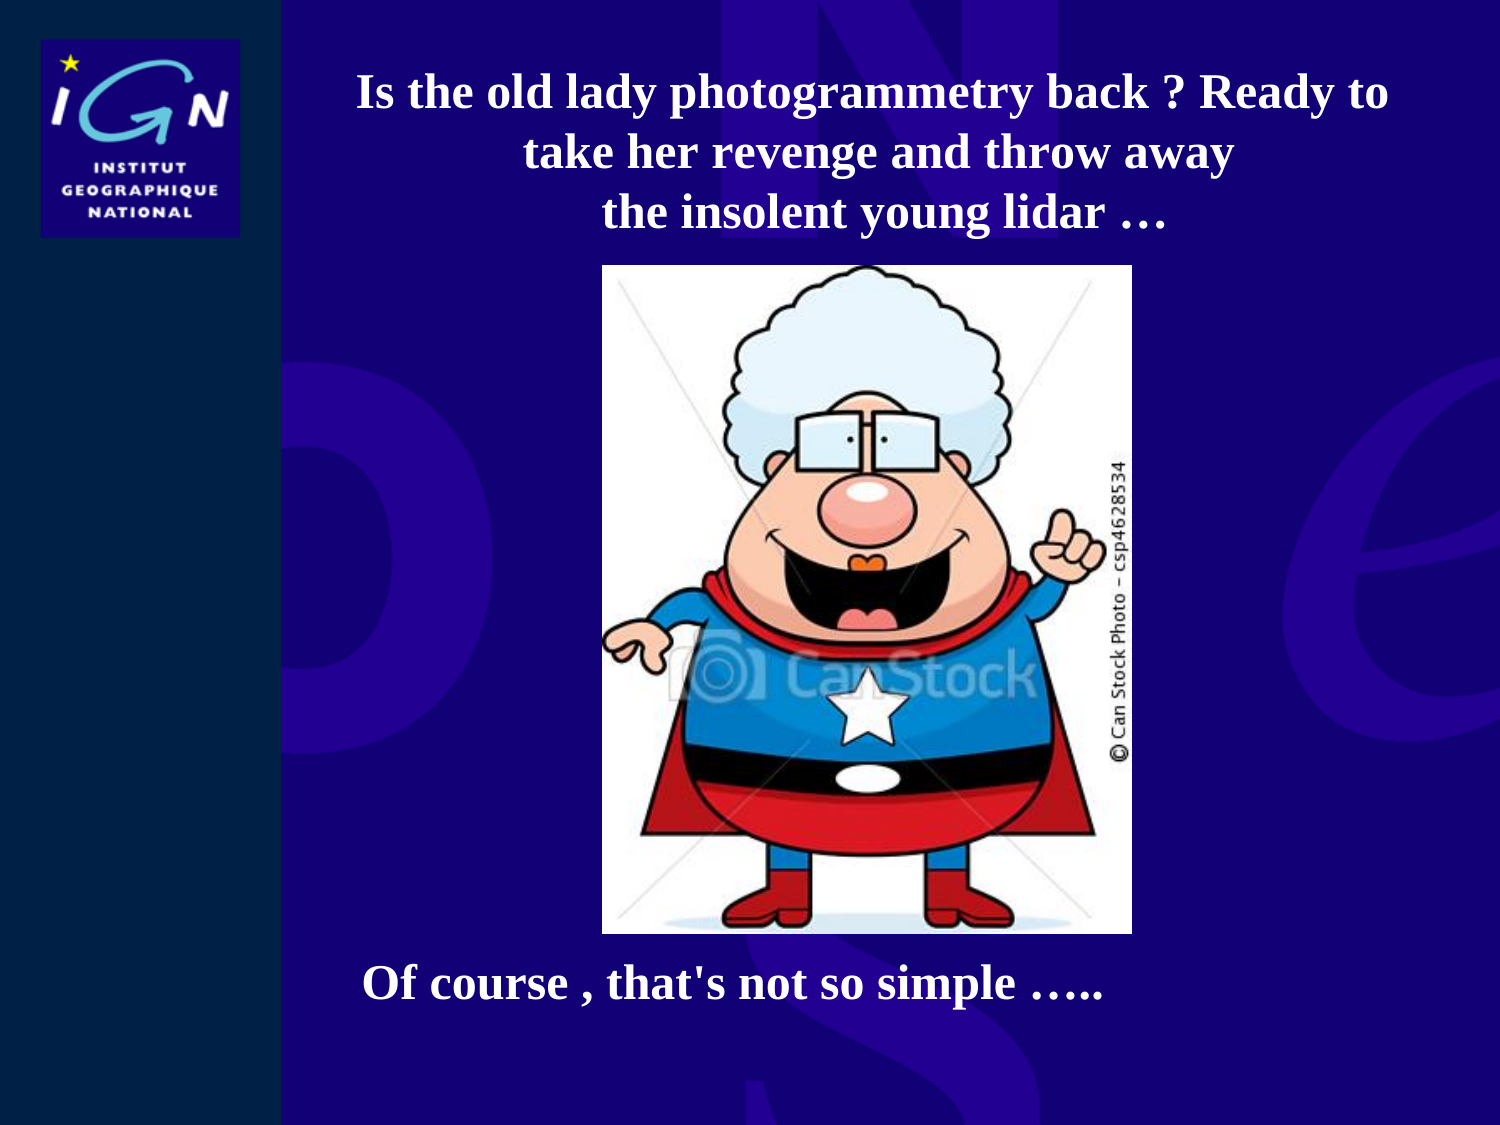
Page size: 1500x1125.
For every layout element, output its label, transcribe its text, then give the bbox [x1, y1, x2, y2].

text_box Is the old lady photogrammetry back ? Ready to take her revenge and throw away the insolent young lidar … [340, 50, 1417, 247]
picture [0, 0, 1500, 1125]
text_box Of course , that's not so simple ….. [346, 942, 1120, 1018]
